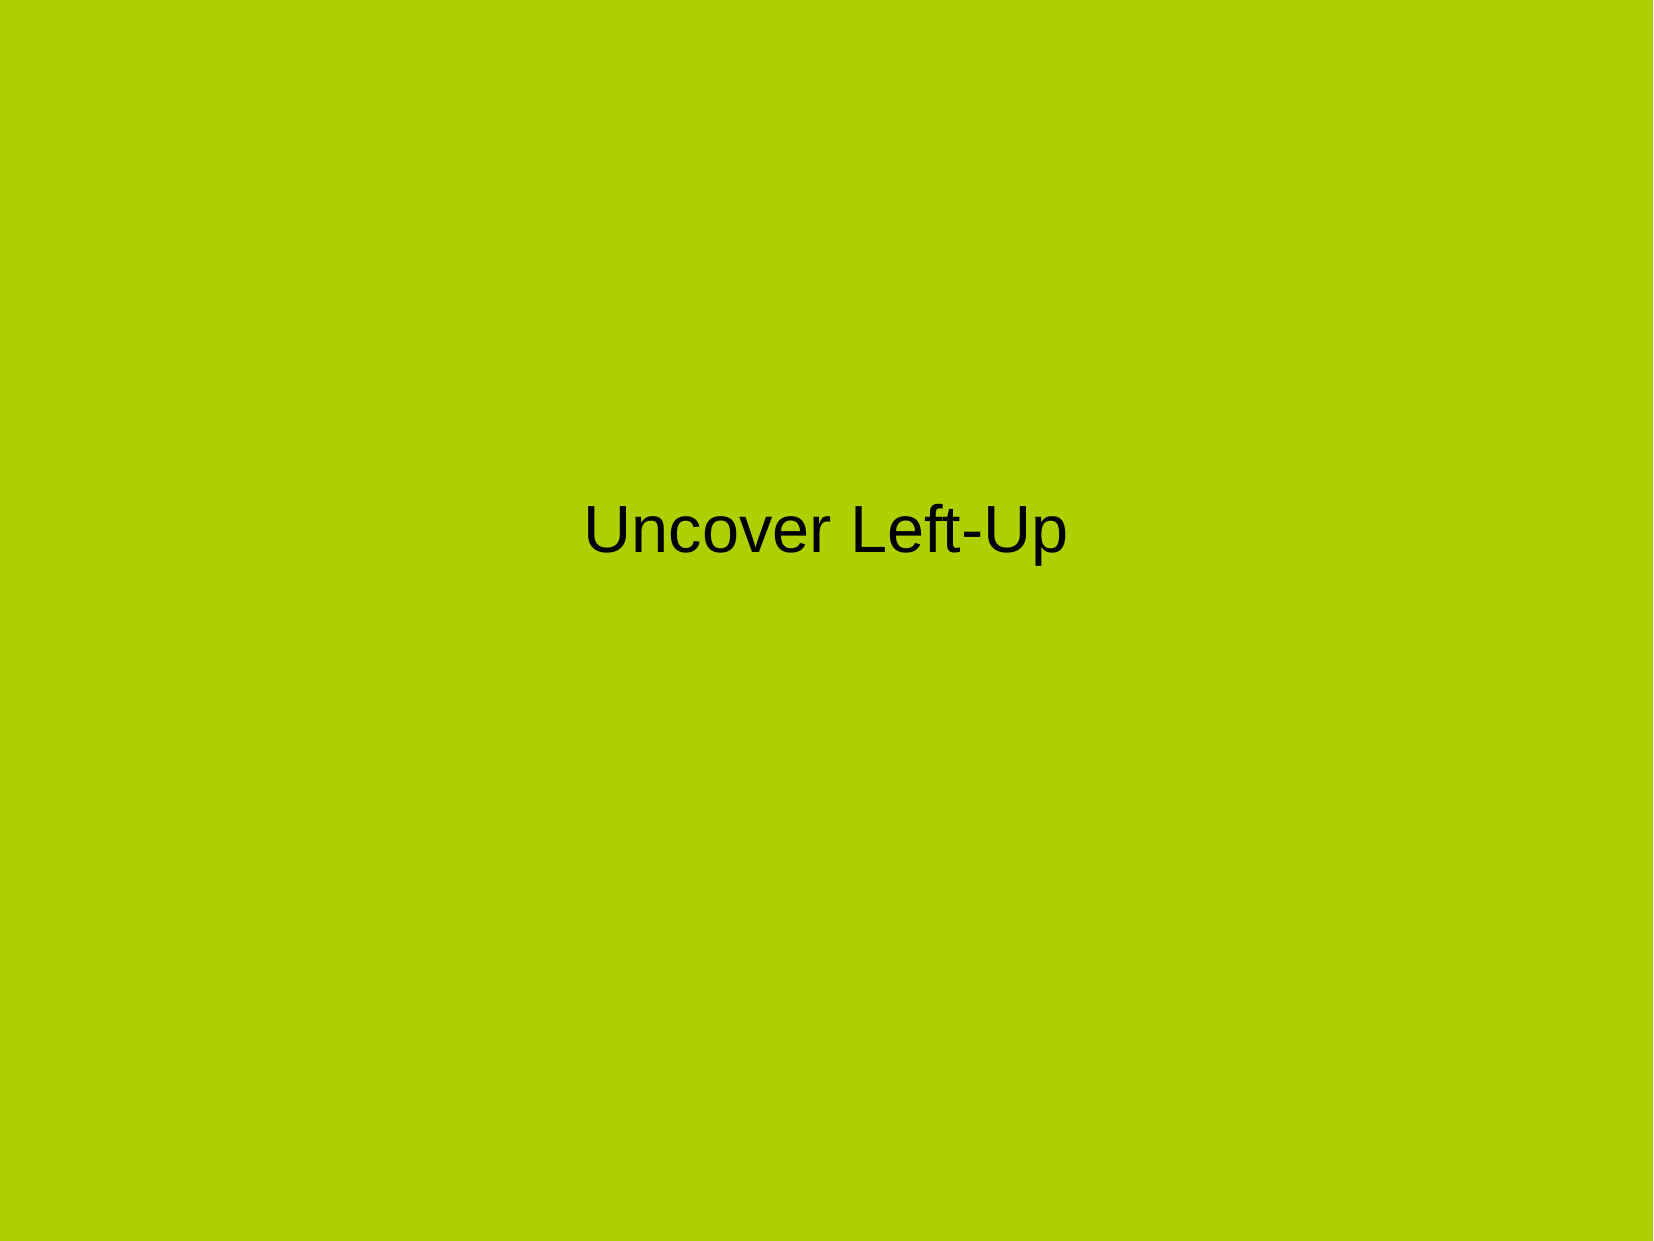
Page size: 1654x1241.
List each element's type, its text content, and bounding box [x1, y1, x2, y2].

subtitle Uncover Left-Up [82, 49, 1571, 1010]
